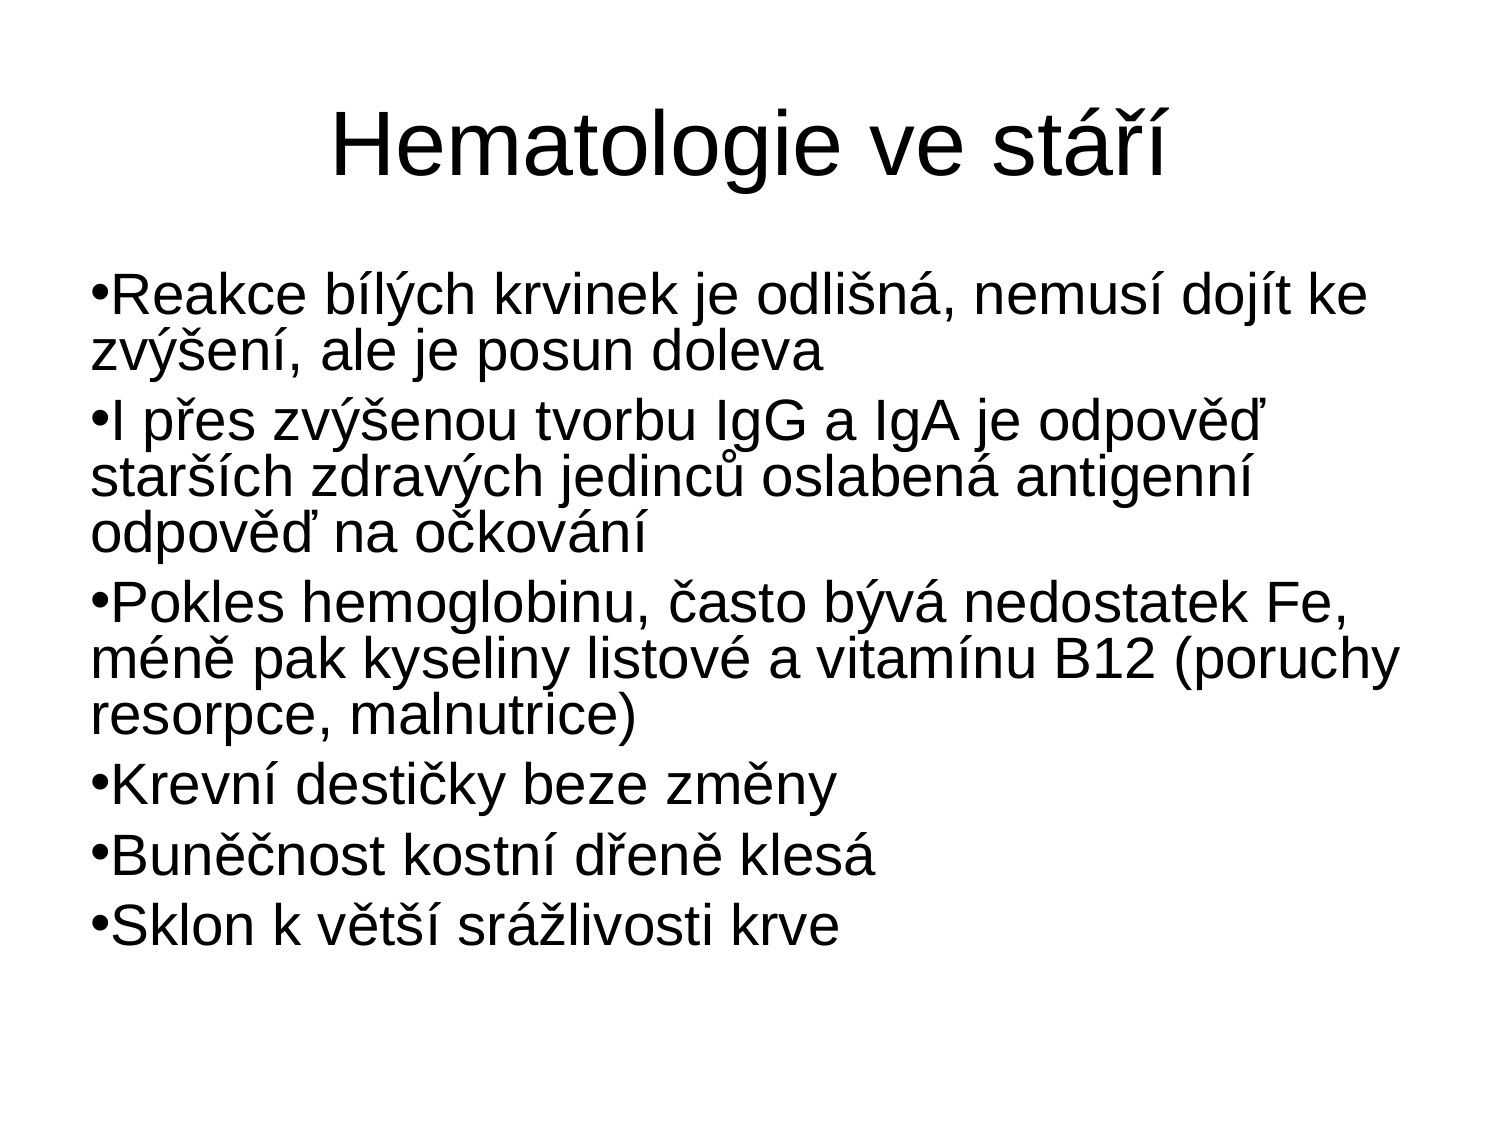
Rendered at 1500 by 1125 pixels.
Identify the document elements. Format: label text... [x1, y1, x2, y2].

title Hematologie ve stáří [75, 45, 1426, 233]
list Reakce bílých krvinek je odlišná, nemusí dojít ke zvýšení, ale je posun doleva I přes zvýšenou tvorbu IgG a IgA je odpověď starších zdravých jedinců oslabená antigenní odpověď na očkování Pokles hemoglobinu, často bývá nedostatek Fe, méně pak kyseliny listové a vitamínu B12 (poruchy resorpce, malnutrice) Krevní destičky beze změny Buněčnost kostní dřeně klesá Sklon k větší srážlivosti krve [75, 262, 1426, 1005]
